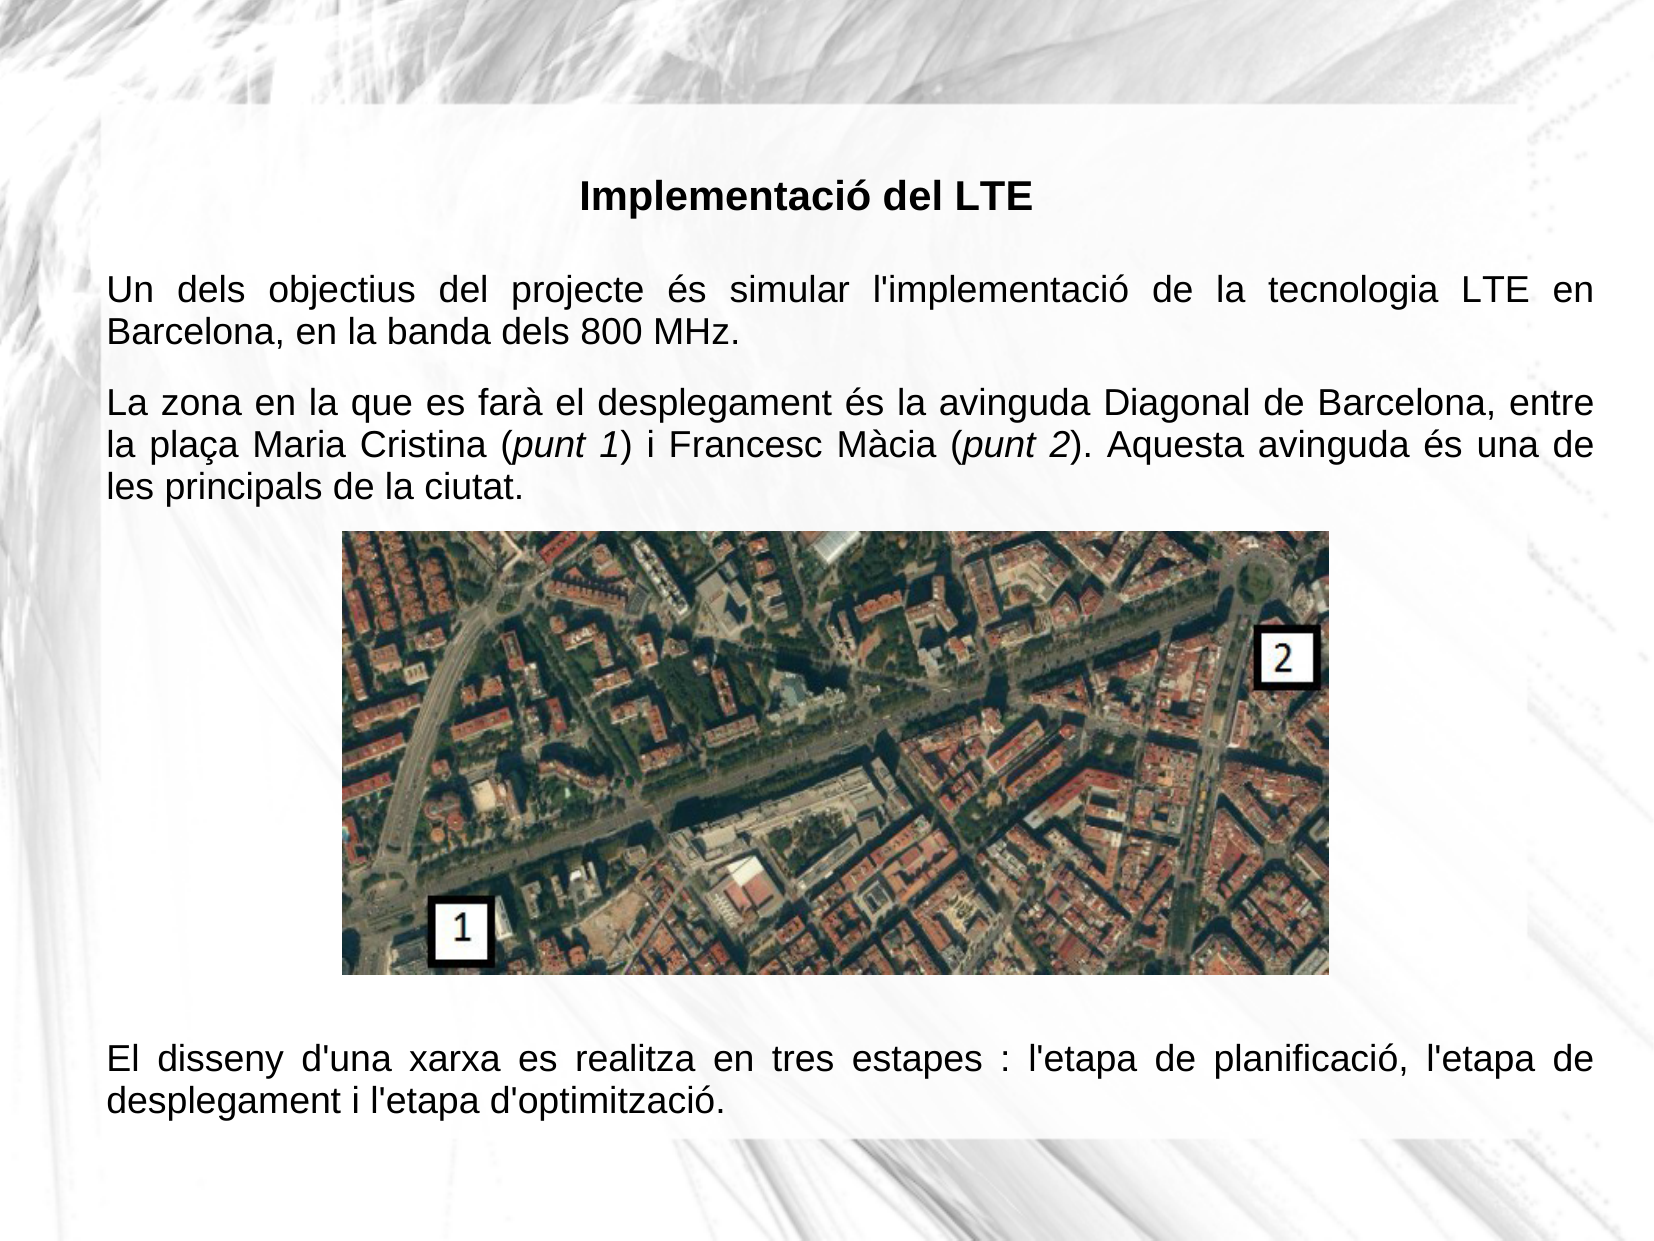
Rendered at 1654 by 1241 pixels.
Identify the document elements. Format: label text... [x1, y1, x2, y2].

title Implementació del LTE [118, 112, 1506, 268]
list Un dels objectius del projecte és simular l'implementació de la tecnologia LTE en Barcelona, en la banda dels 800 MHz. La zona en la que es farà el desplegament és la avinguda Diagonal de Barcelona, entre la plaça Maria Cristina (punt 1) i Francesc Màcia (punt 2). Aquesta avinguda és una de les principals de la ciutat. El disseny d'una xarxa es realitza en tres estapes : l'etapa de planificació, l'etapa de desplegament i l'etapa d'optimització. [106, 268, 1595, 1123]
picture [0, 0, 1654, 1241]
